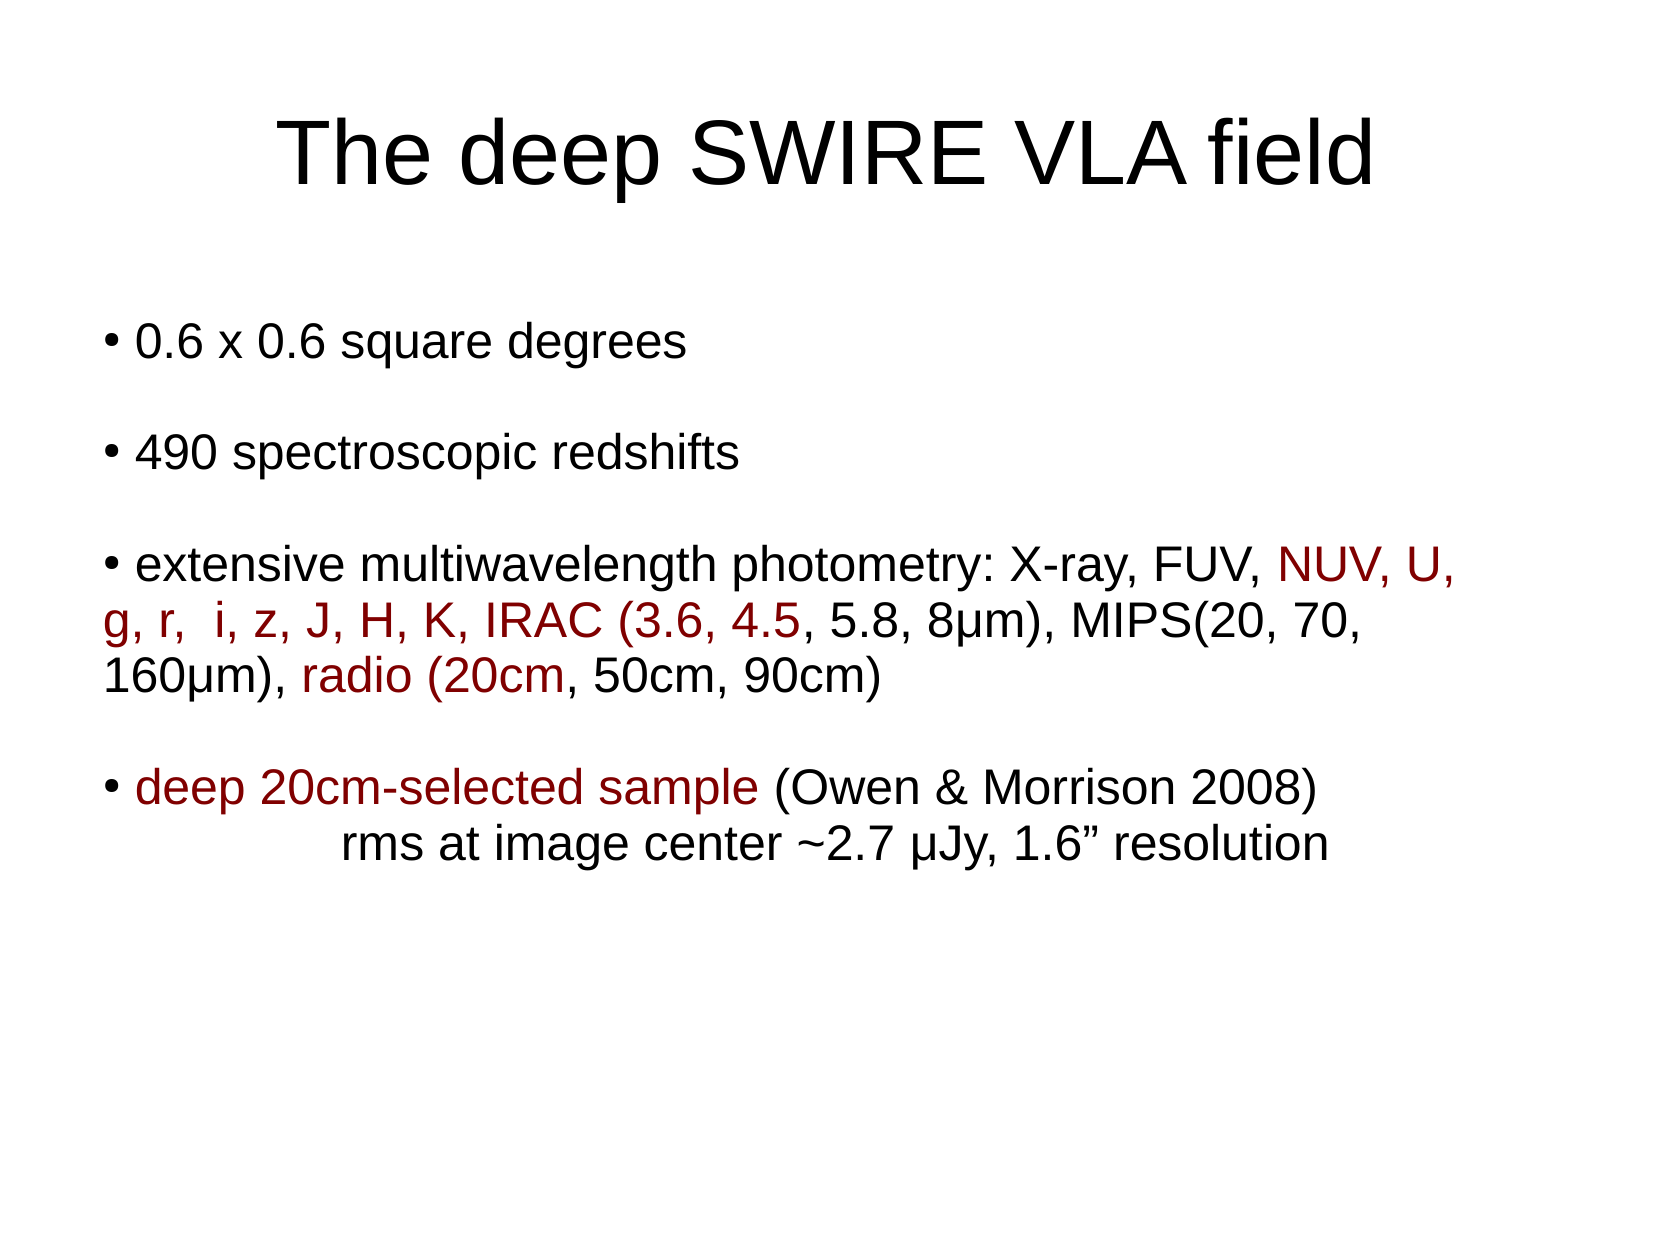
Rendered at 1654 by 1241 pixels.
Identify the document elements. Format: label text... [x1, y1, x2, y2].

text_box 0.6 x 0.6 square degrees 490 spectroscopic redshifts extensive multiwavelength photometry: X-ray, FUV, NUV, U, g, r, i, z, J, H, K, IRAC (3.6, 4.5, 5.8, 8μm), MIPS(20, 70, 160μm), radio (20cm, 50cm, 90cm) deep 20cm-selected sample (Owen & Morrison 2008) rms at image center ~2.7 μJy, 1.6” resolution [88, 305, 1521, 879]
title The deep SWIRE VLA field [82, 49, 1571, 257]
